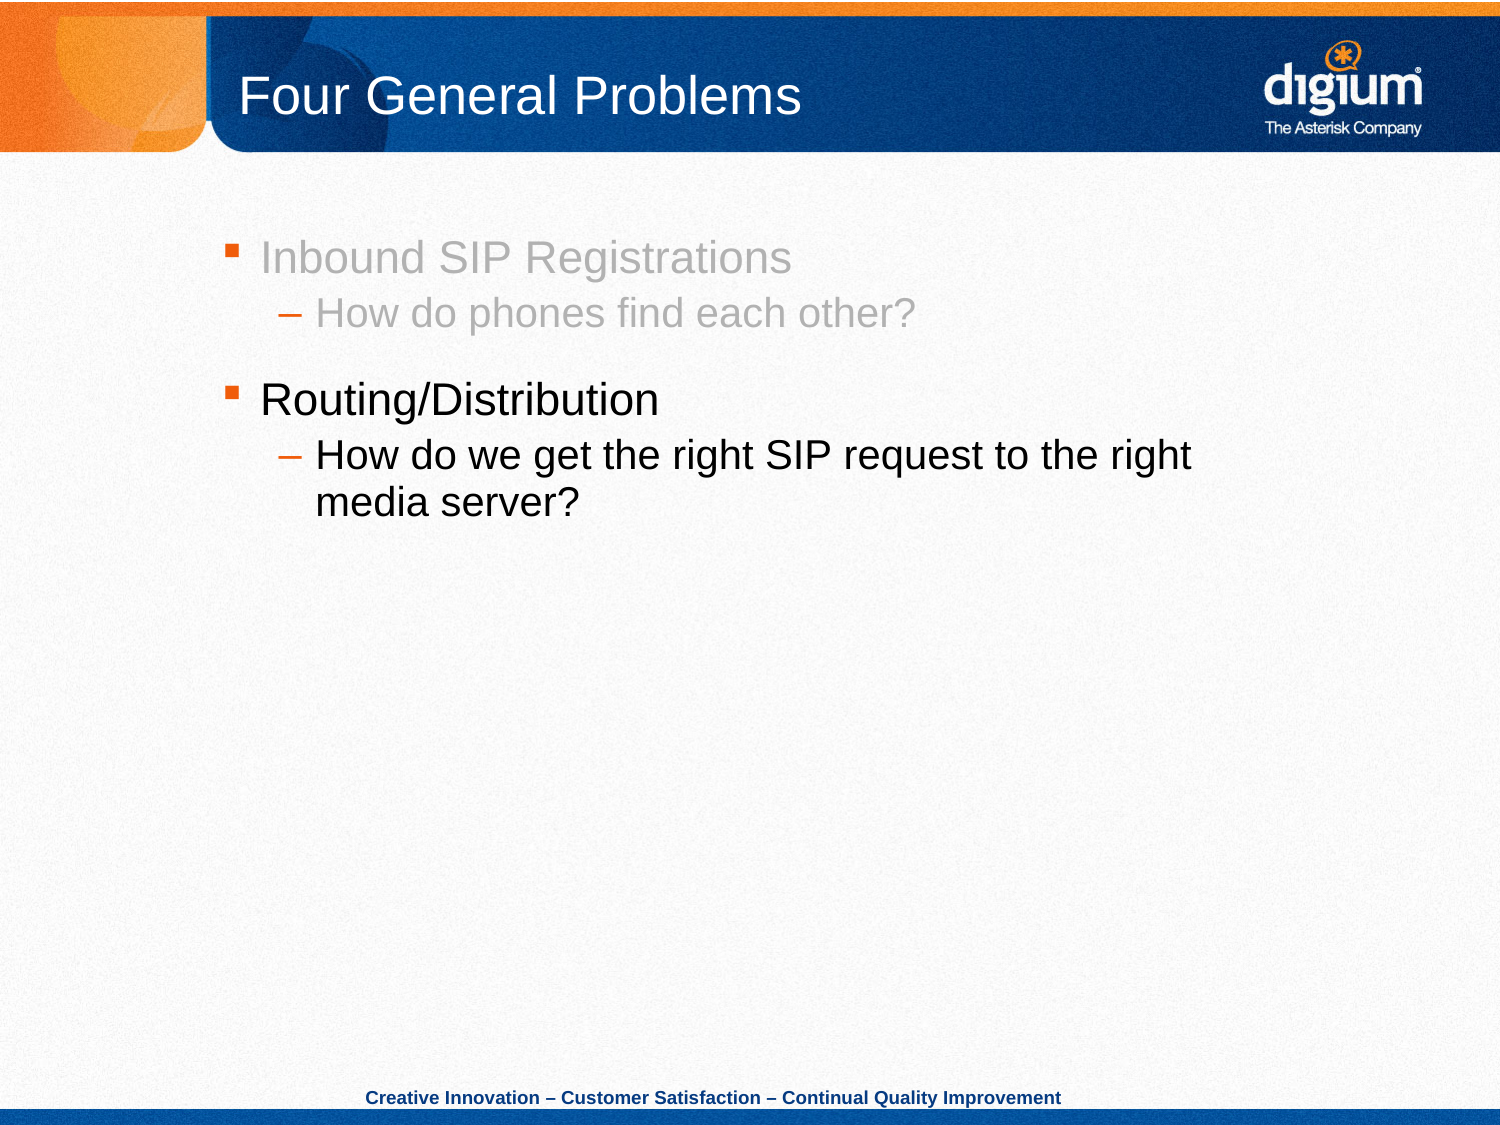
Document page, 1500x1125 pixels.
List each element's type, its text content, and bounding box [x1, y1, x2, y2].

list Inbound SIP Registrations How do phones find each other? Routing/Distribution How do we get the right SIP request to the right media server? [206, 224, 1301, 1051]
title Four General Problems [238, 27, 1243, 127]
picture [0, 2, 1500, 1125]
